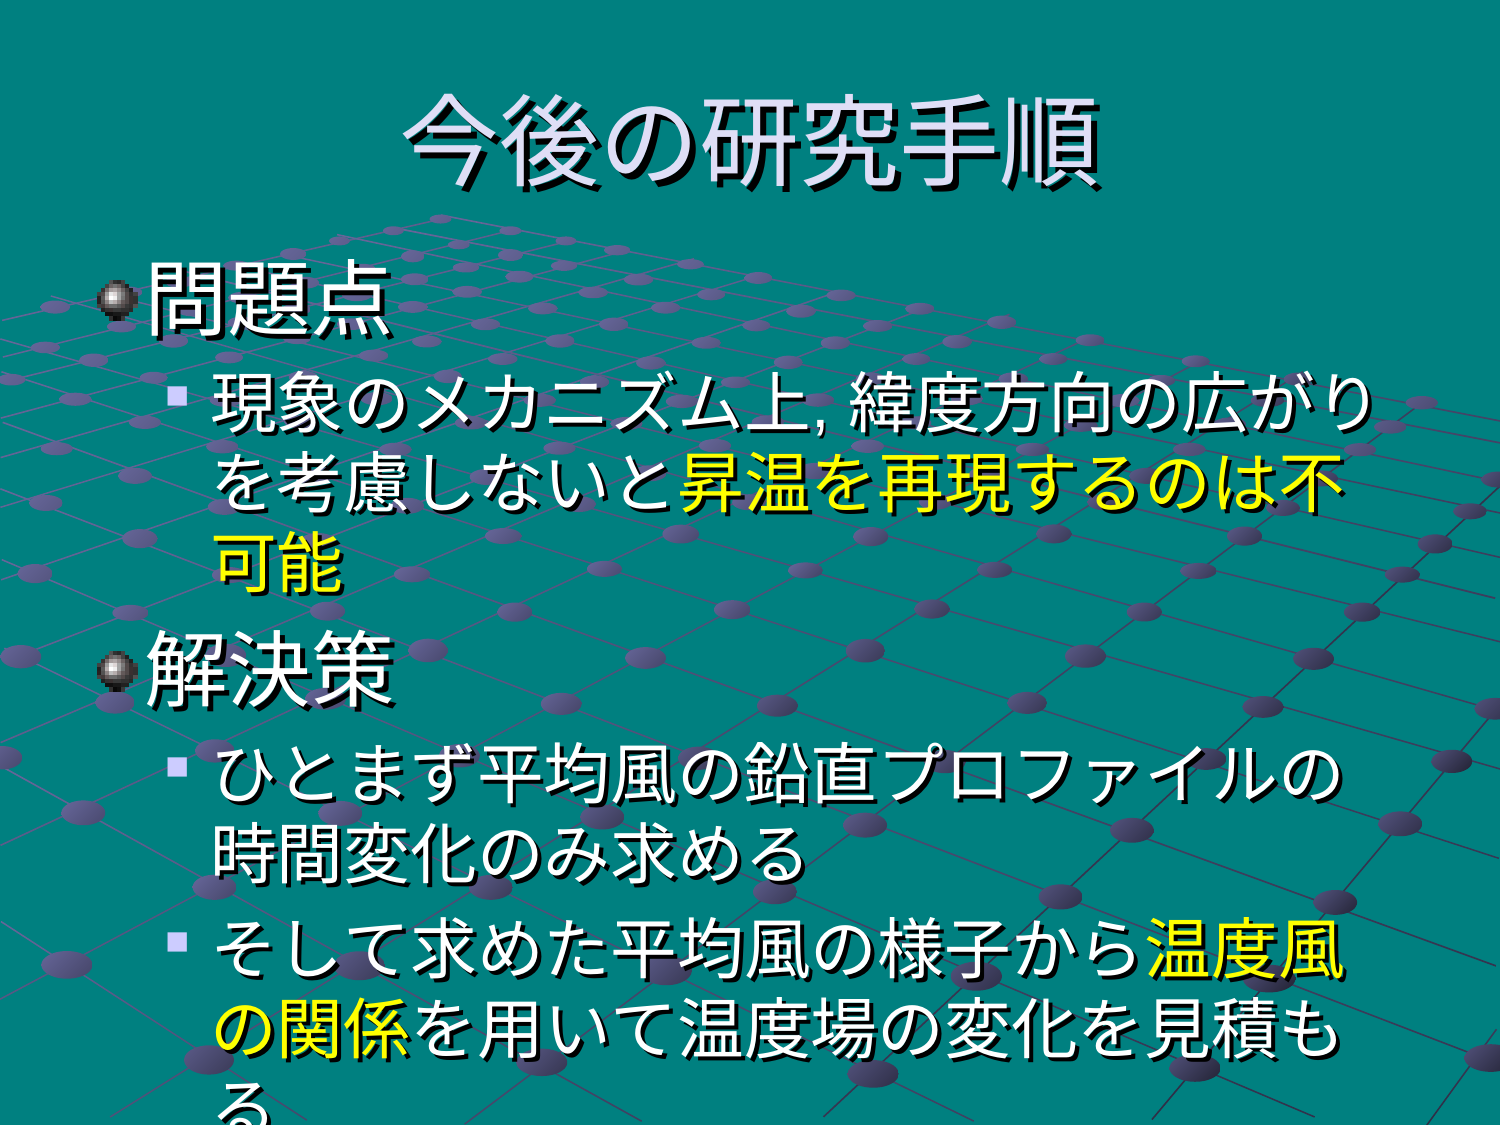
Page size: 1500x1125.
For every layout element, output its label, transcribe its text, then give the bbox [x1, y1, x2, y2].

picture [89, 272, 138, 321]
text_box 今後の研究手順 [75, 45, 1426, 233]
text_box 問題点 現象のメカニズム上, 緯度方向の広がりを考慮しないと昇温を再現するのは不可能 解決策 ひとまず平均風の鉛直プロファイルの時間変化のみ求める そして求めた平均風の様子から温度風の関係を用いて温度場の変化を見積もる [75, 238, 1426, 866]
picture [89, 643, 138, 692]
